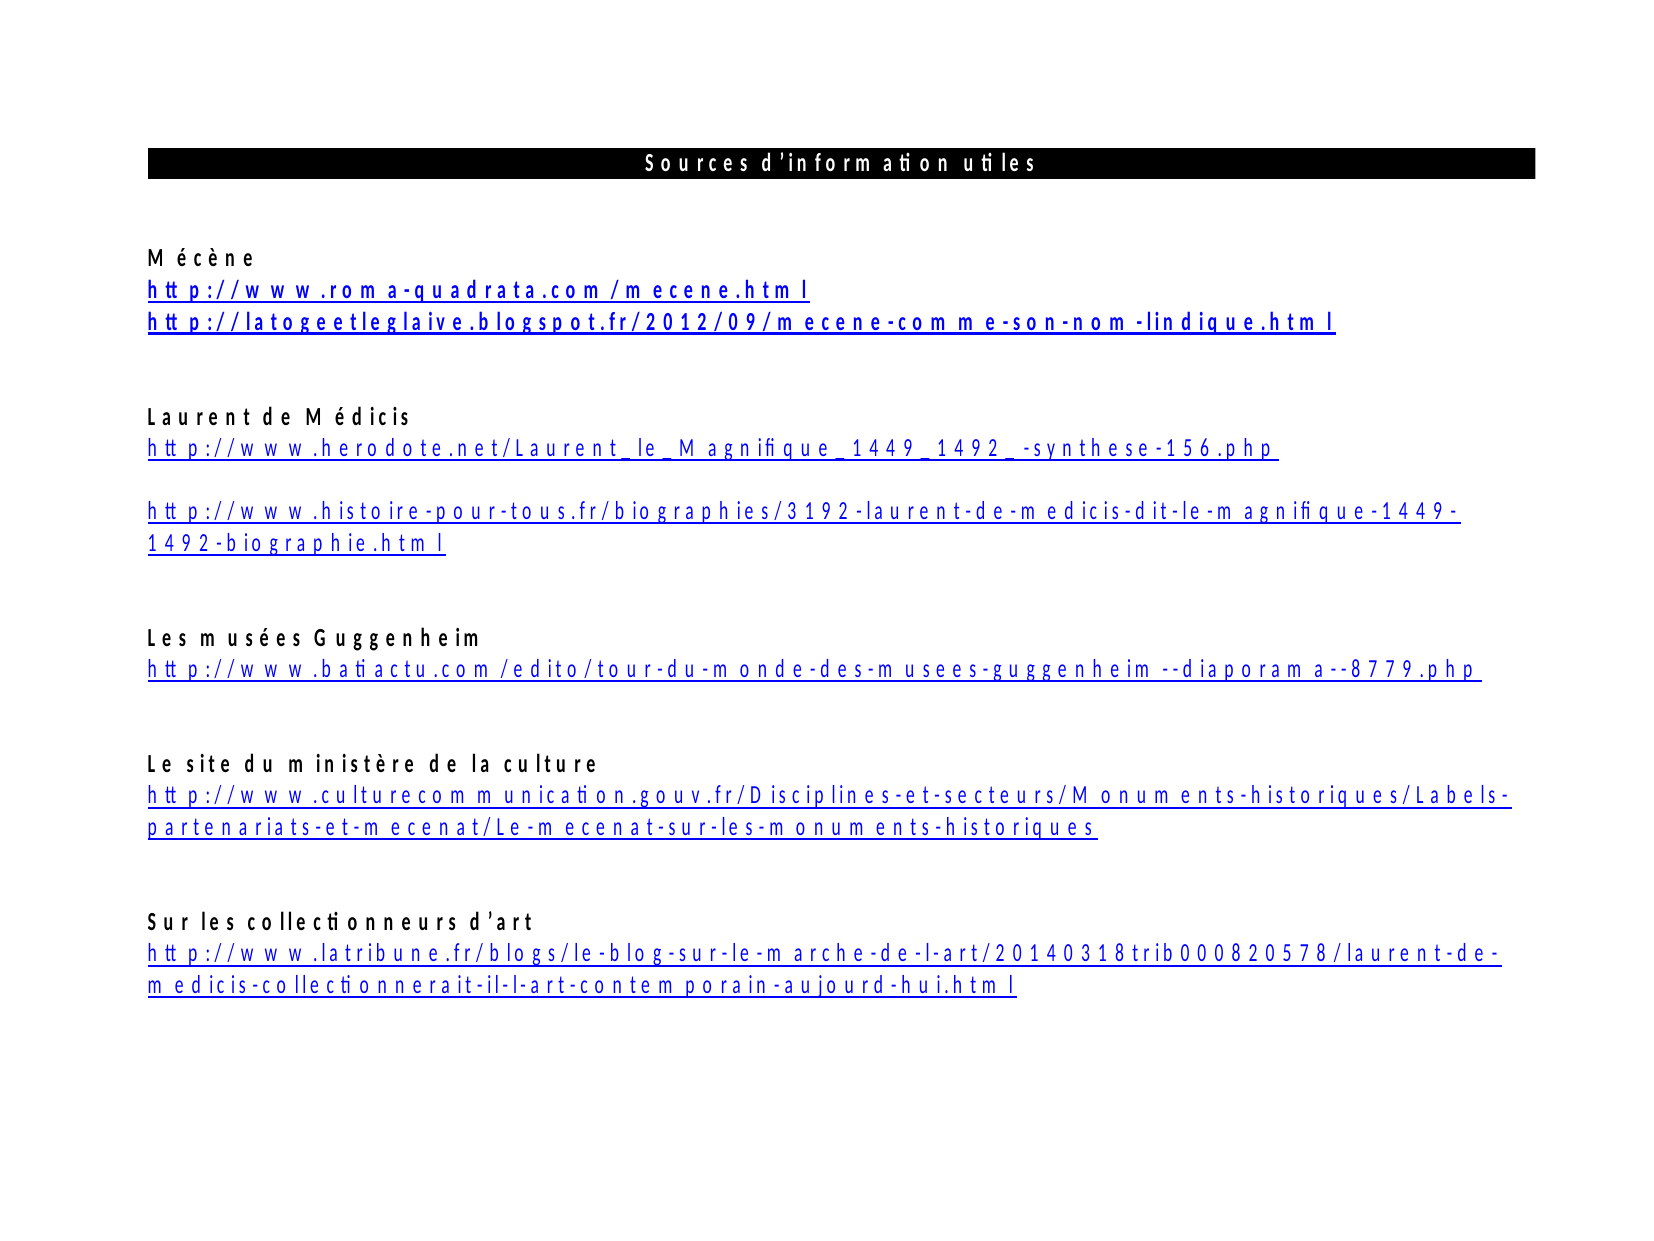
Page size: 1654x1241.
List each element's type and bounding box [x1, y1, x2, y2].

picture [147, 147, 1536, 1000]
